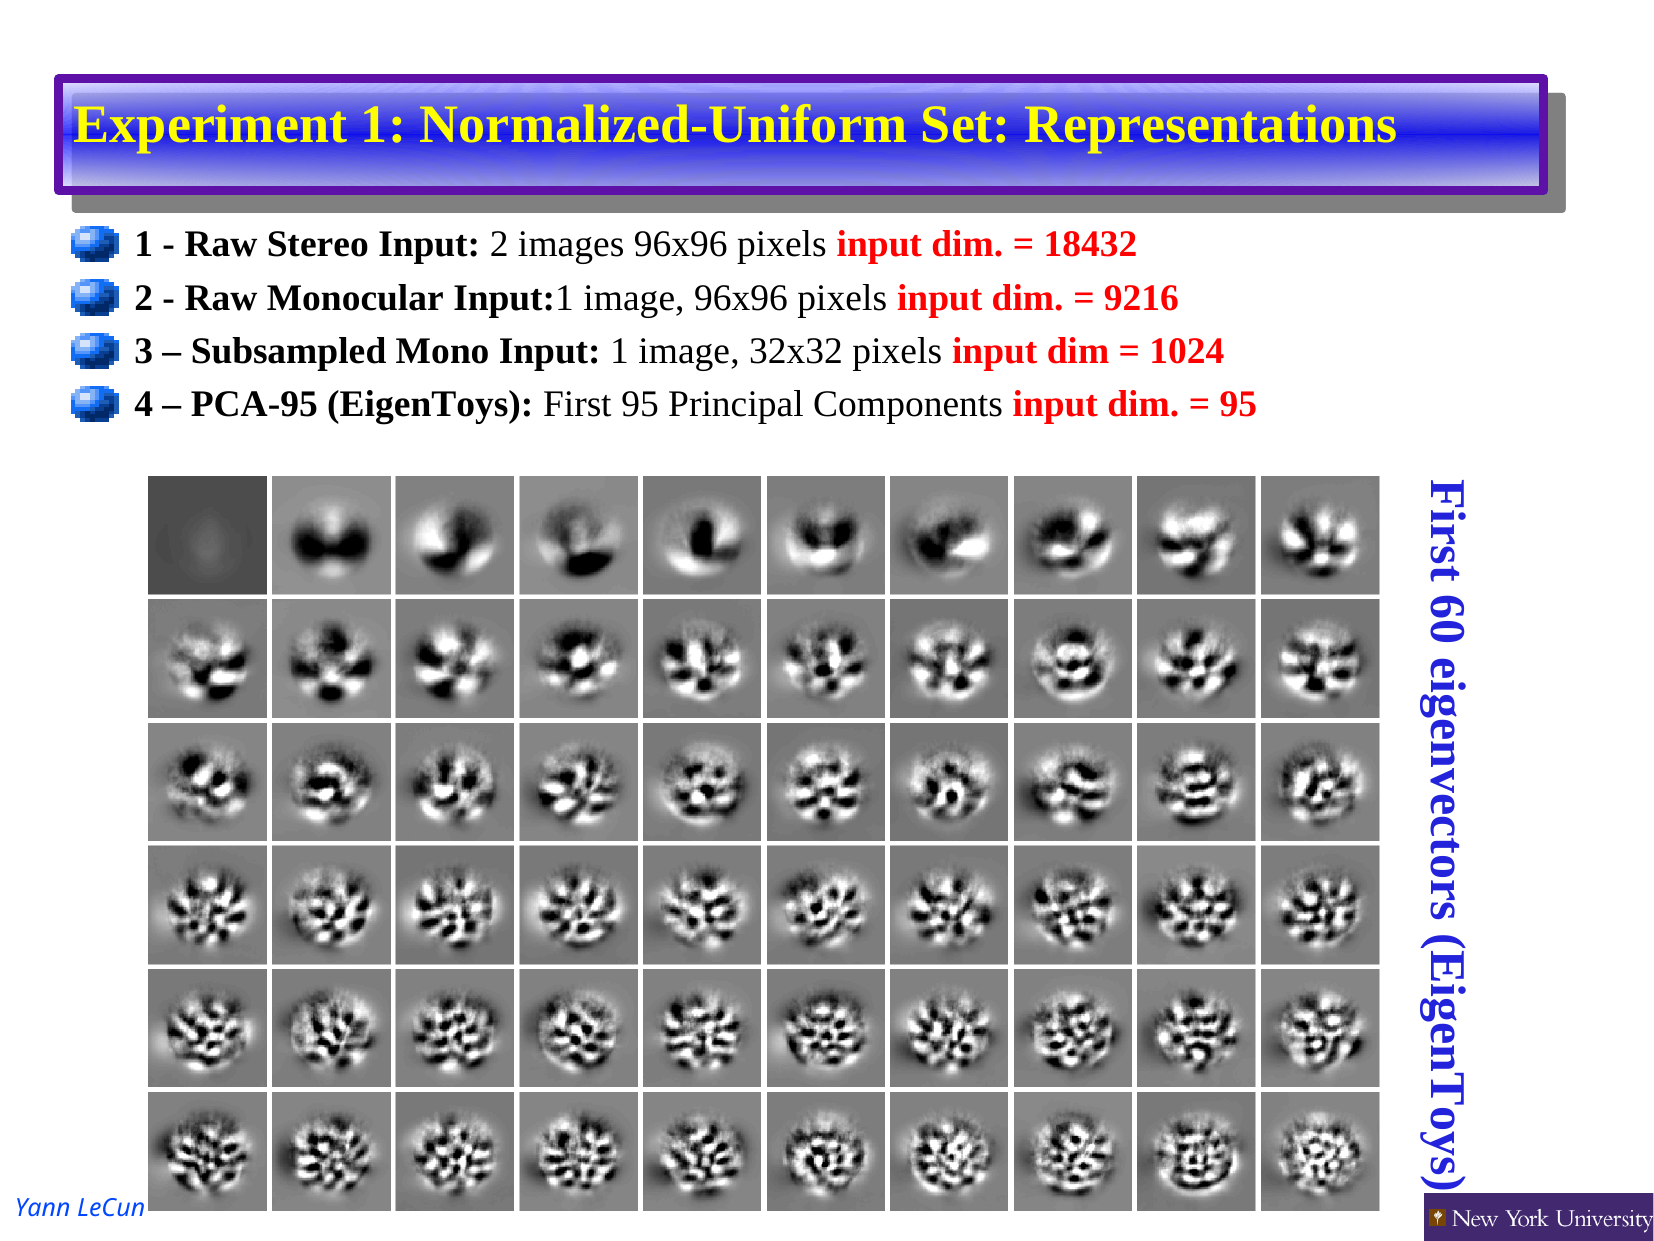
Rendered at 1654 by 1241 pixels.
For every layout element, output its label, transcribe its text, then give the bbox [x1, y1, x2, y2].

picture [148, 485, 1371, 1213]
text_box First 60 eigenvectors (EigenToys) [1371, 449, 1506, 1223]
picture [1424, 1193, 1654, 1241]
text_box Experiment 1: Normalized-Uniform Set: Representations [58, 78, 1544, 191]
text_box 1 - Raw Stereo Input: 2 images 96x96 pixels input dim. = 18432 2 - Raw Monocular Input:1 image, 96x96 pixels input dim. = 9216 3 – Subsampled Mono Input: 1 image, 32x32 pixels input dim = 1024 4 – PCA-95 (EigenToys): First 95 Principal Components input dim. = 95 [71, 223, 1600, 485]
